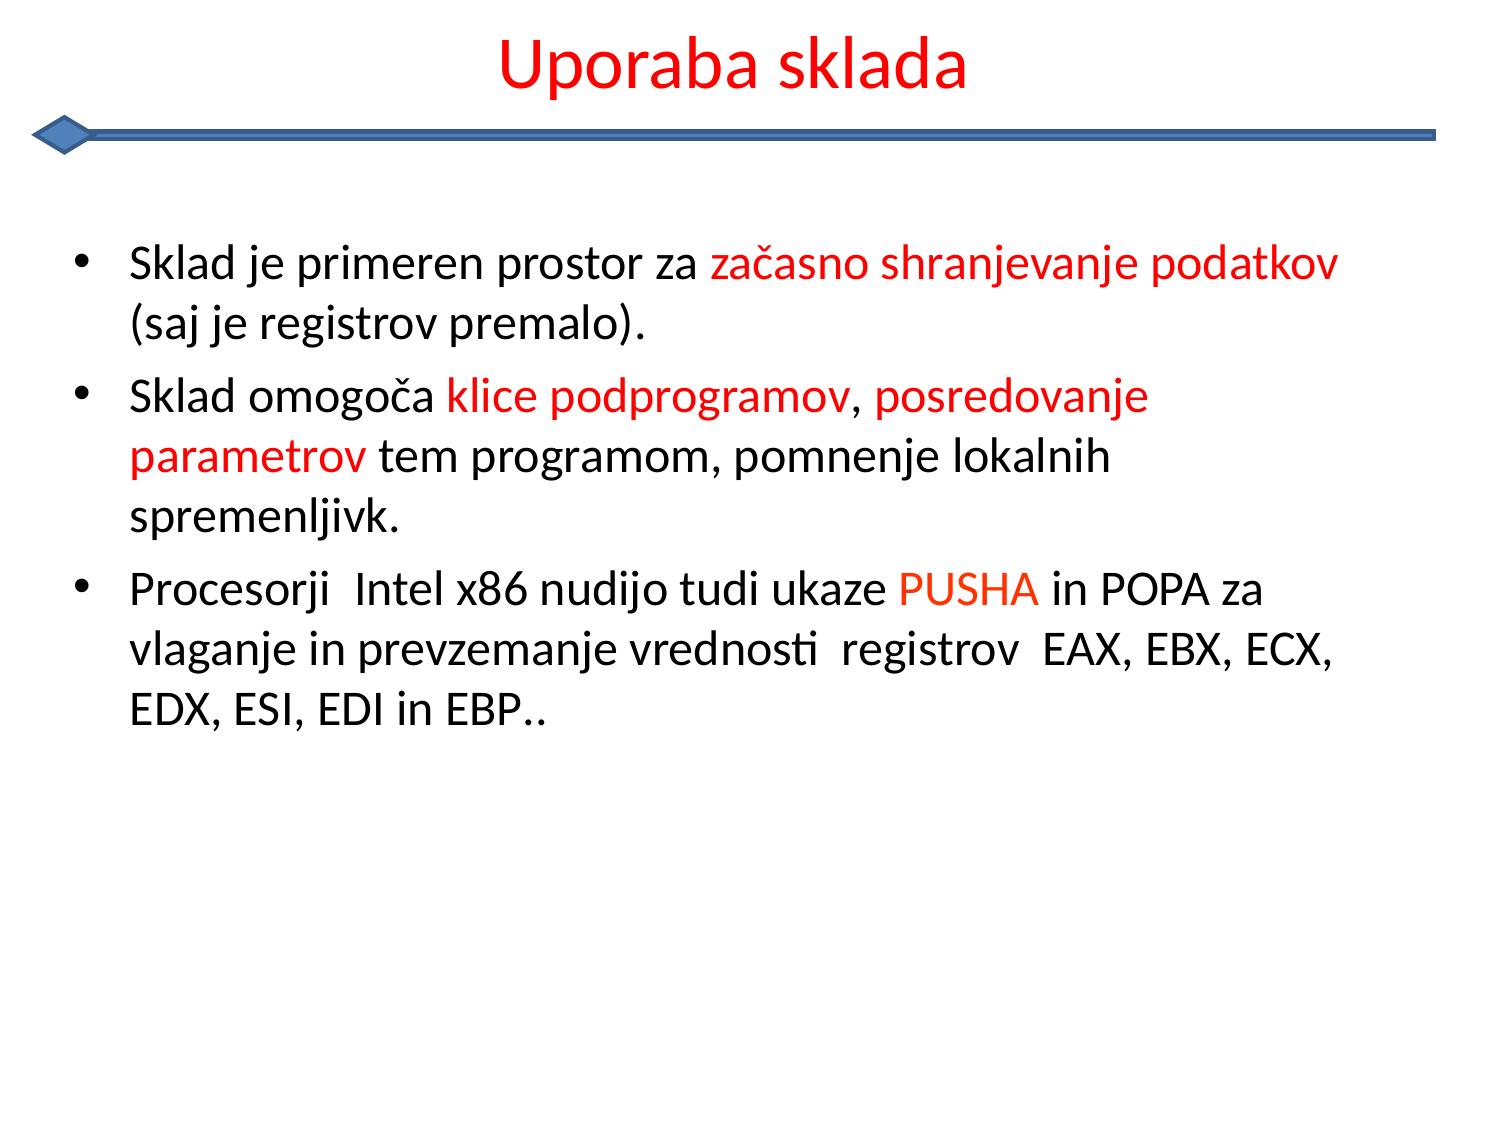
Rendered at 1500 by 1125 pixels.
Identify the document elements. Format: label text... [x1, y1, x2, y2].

list Sklad je primeren prostor za začasno shranjevanje podatkov (saj je registrov premalo). Sklad omogoča klice podprogramov, posredovanje parametrov tem programom, pomnenje lokalnih spremenljivk. Procesorji Intel x86 nudijo tudi ukaze PUSHA in POPA za vlaganje in prevzemanje vrednosti registrov EAX, EBX, ECX, EDX, ESI, EDI in EBP.. [58, 222, 1409, 743]
title Uporaba sklada [58, 0, 1409, 118]
